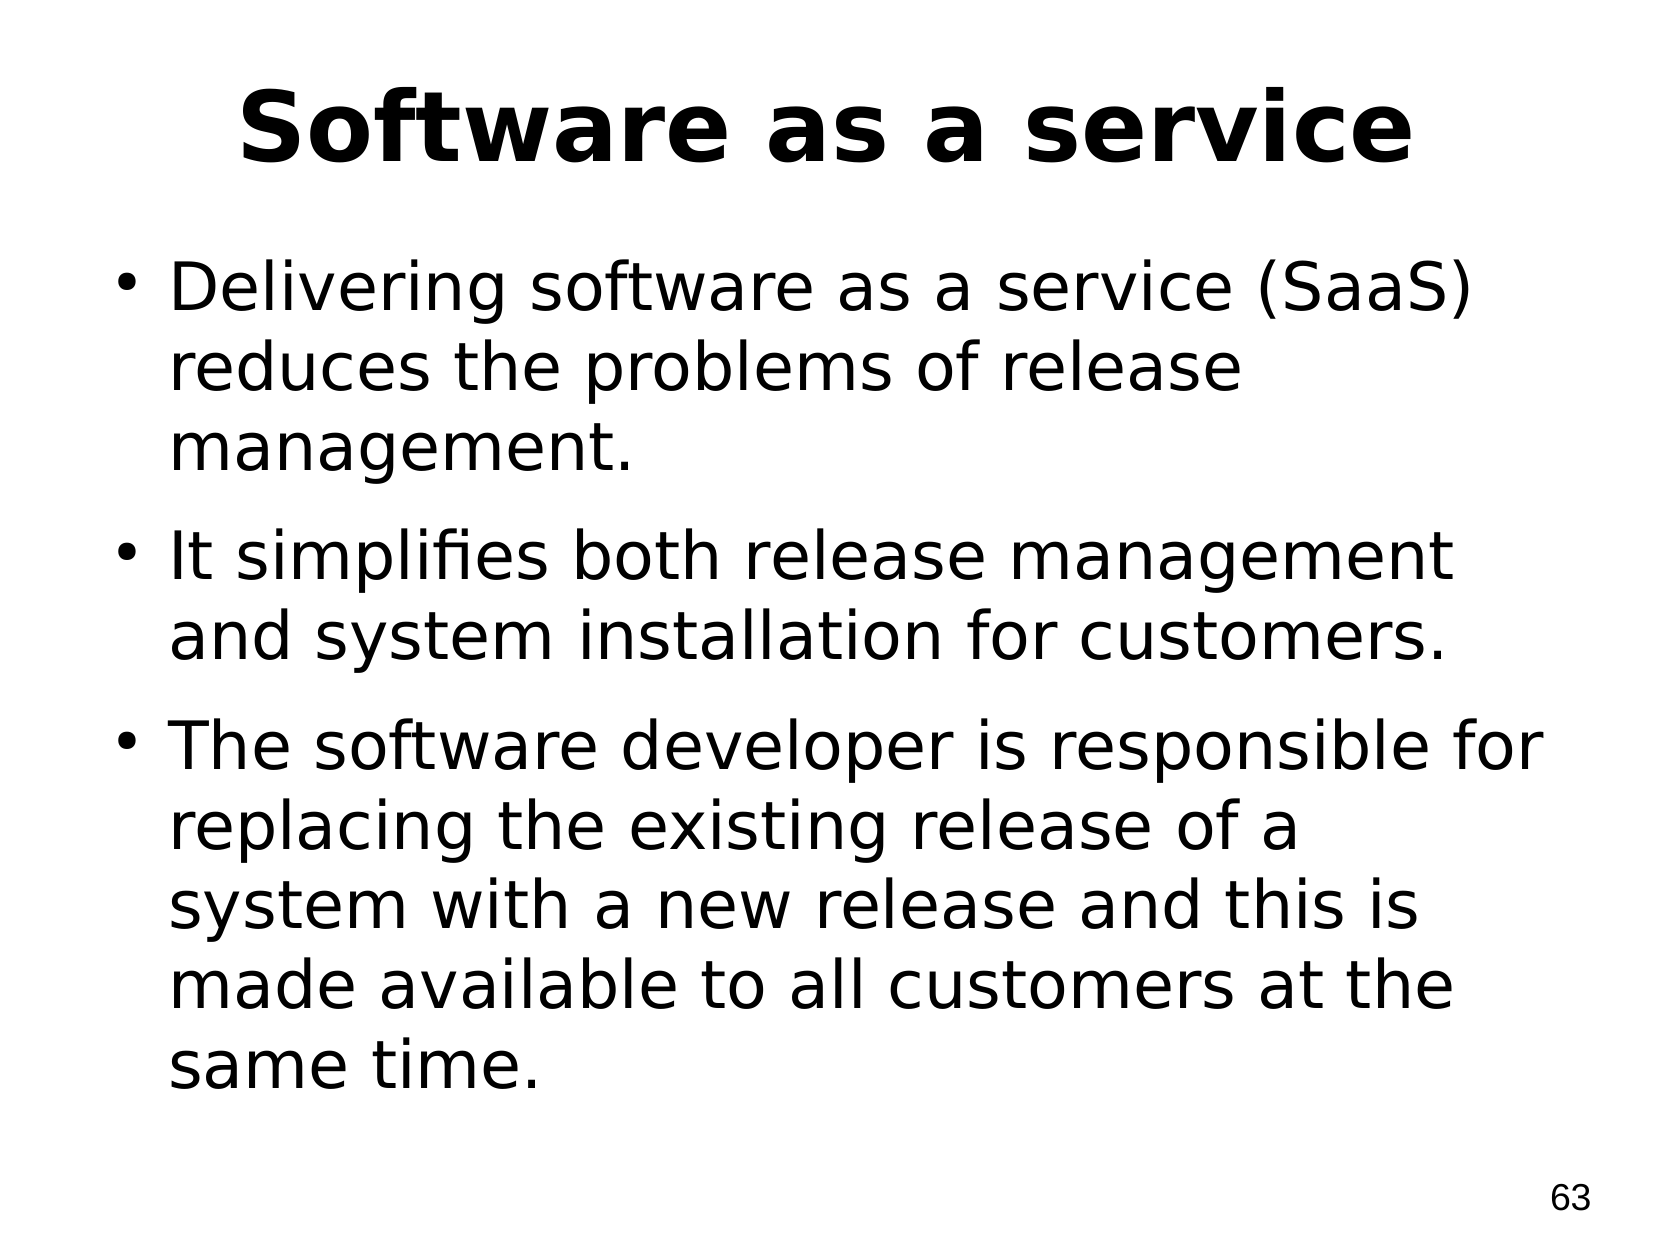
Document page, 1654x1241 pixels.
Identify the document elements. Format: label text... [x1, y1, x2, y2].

list Delivering software as a service (SaaS) reduces the problems of release management. It simplifies both release management and system installation for customers. The software developer is responsible for replacing the existing release of a system with a new release and this is made available to all customers at the same time. [82, 236, 1571, 1205]
title Software as a service [82, 49, 1571, 196]
